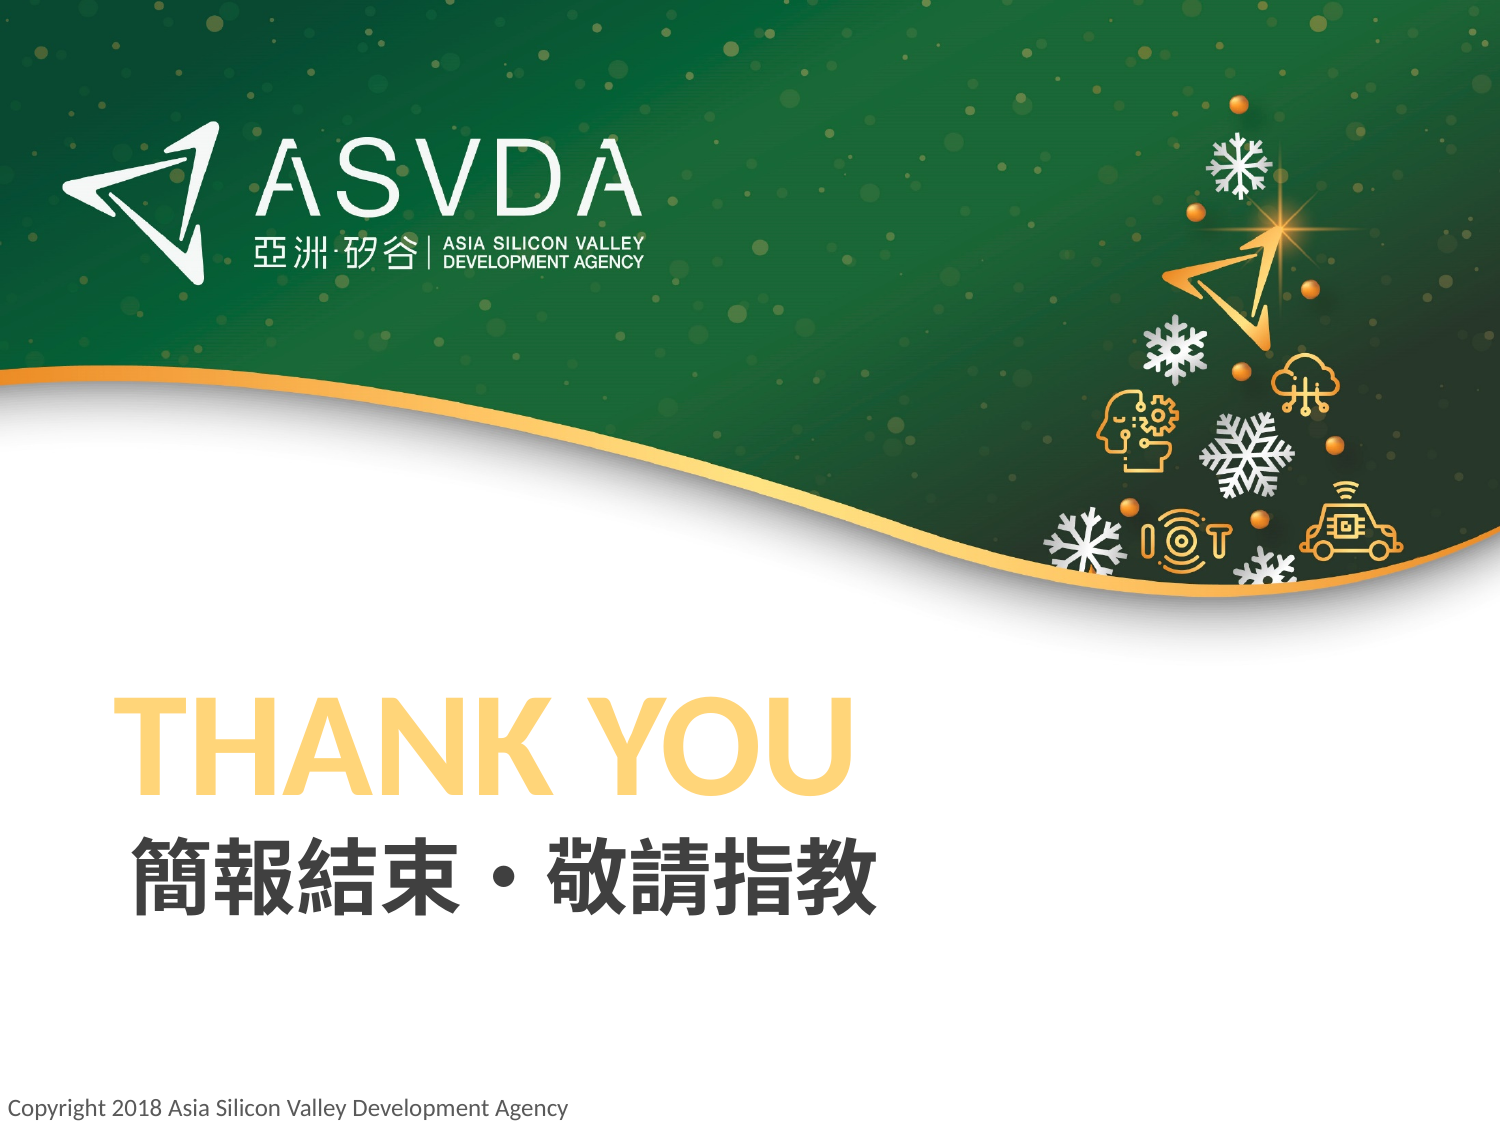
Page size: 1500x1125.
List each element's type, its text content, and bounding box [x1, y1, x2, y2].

text_box THANK YOU 簡報結束・敬請指教 [69, 637, 939, 933]
picture [0, 0, 1500, 936]
